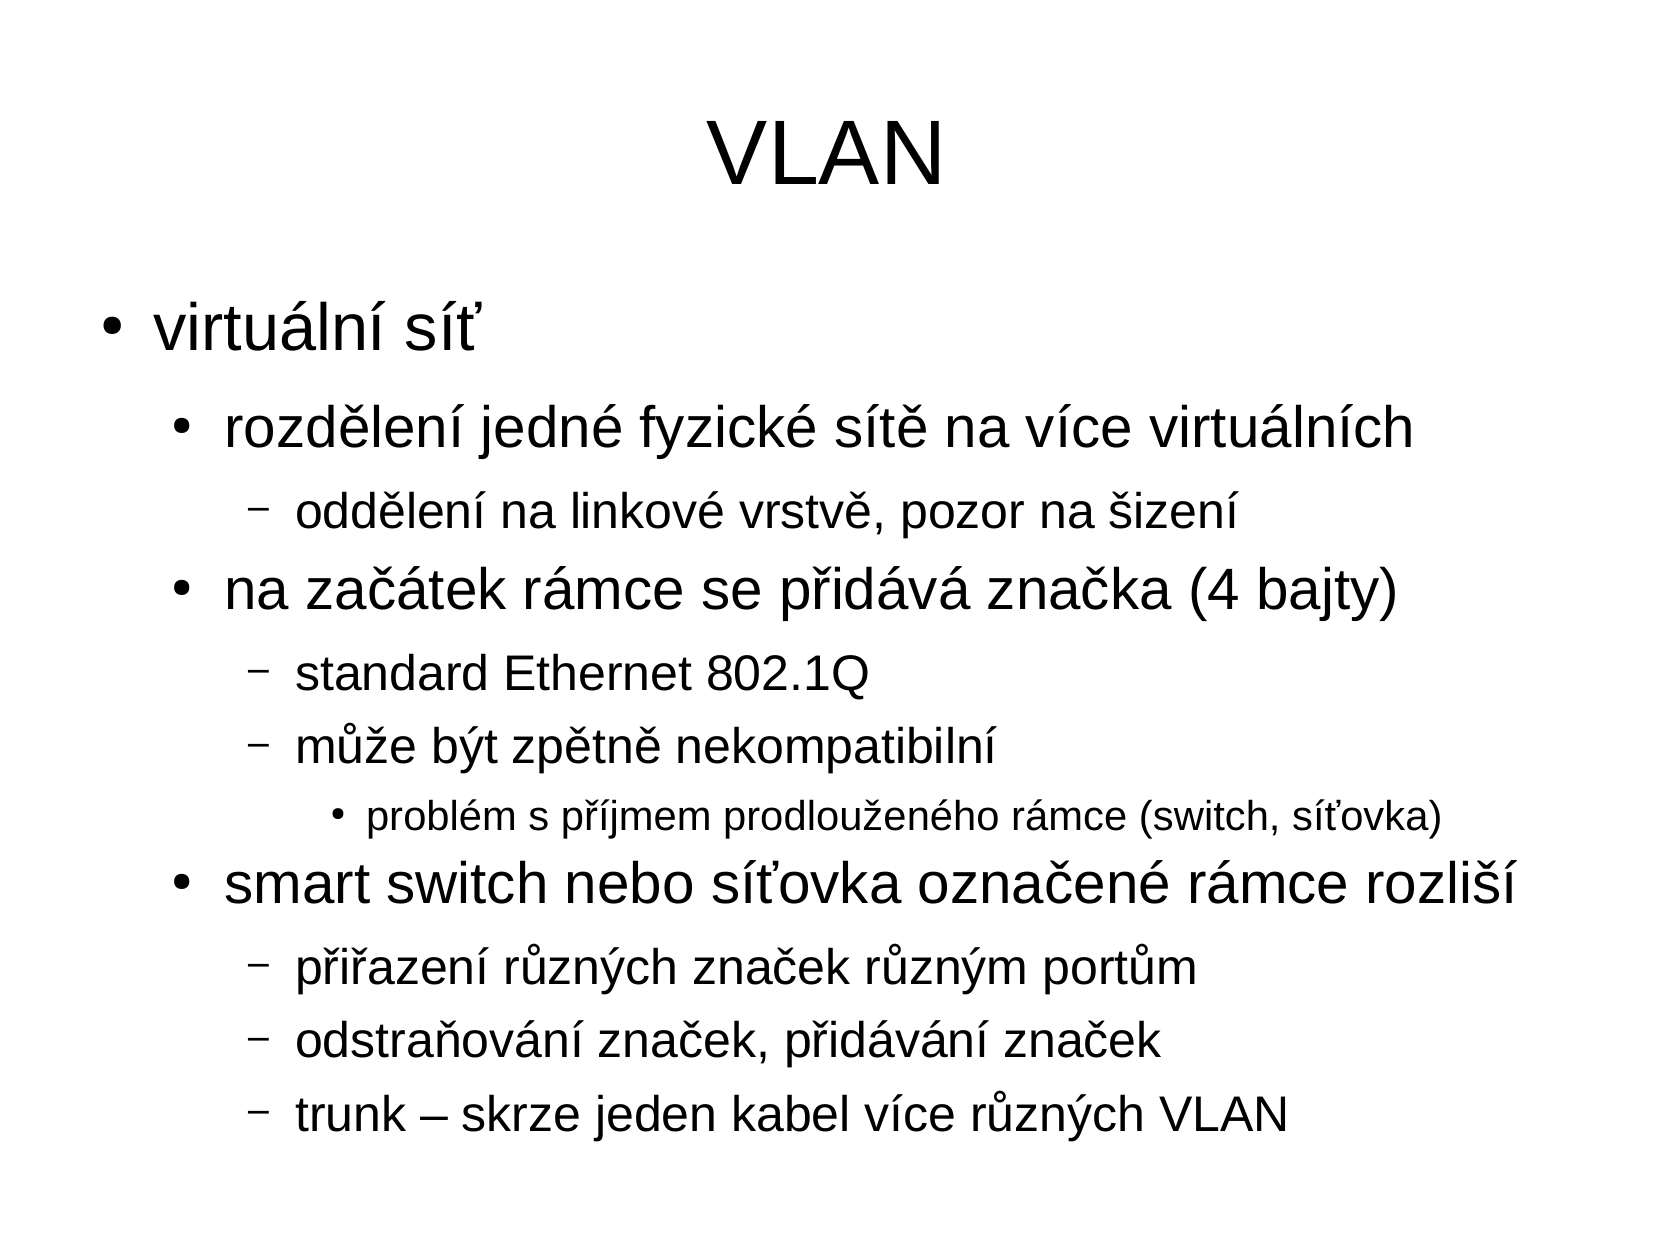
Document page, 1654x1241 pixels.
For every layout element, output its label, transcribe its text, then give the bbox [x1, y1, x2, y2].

list virtuální síť rozdělení jedné fyzické sítě na více virtuálních oddělení na linkové vrstvě, pozor na šizení na začátek rámce se přidává značka (4 bajty) standard Ethernet 802.1Q může být zpětně nekompatibilní problém s příjmem prodlouženého rámce (switch, síťovka) smart switch nebo síťovka označené rámce rozliší přiřazení různých značek různým portům odstraňování značek, přidávání značek trunk – skrze jeden kabel více různých VLAN [82, 290, 1571, 1142]
title VLAN [82, 49, 1571, 257]
